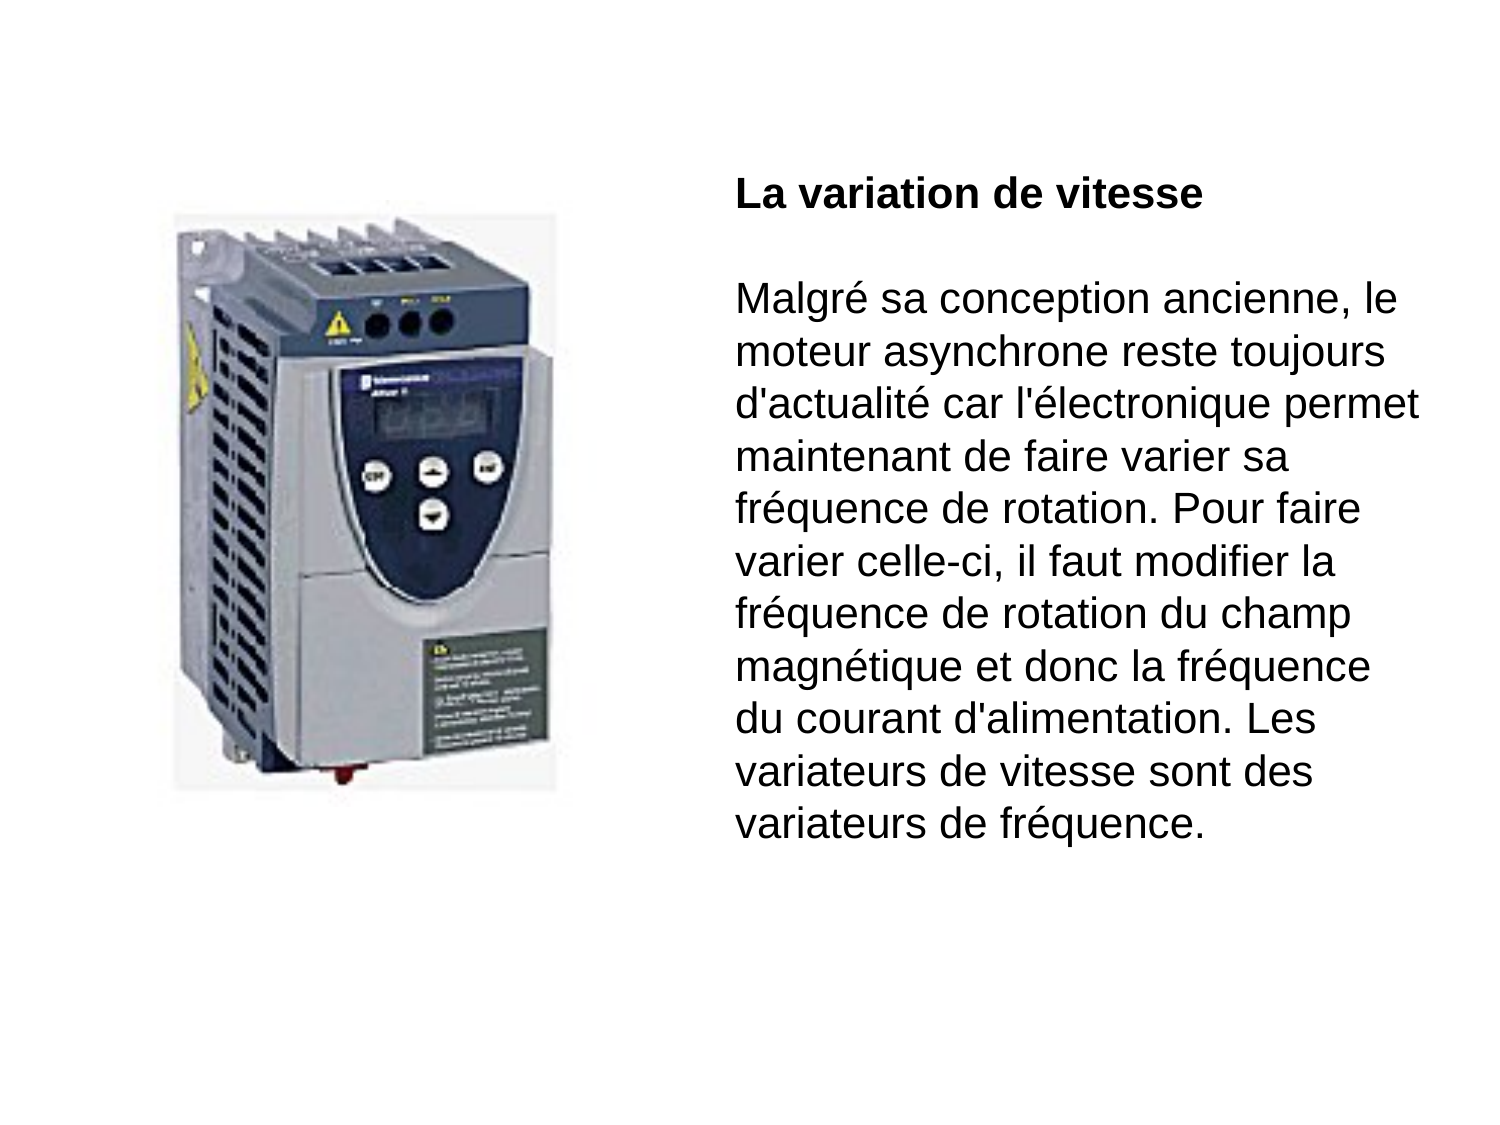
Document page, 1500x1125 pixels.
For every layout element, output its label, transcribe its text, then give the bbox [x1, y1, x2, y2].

text_box La variation de vitesse Malgré sa conception ancienne, le moteur asynchrone reste toujours d'actualité car l'électronique permet maintenant de faire varier sa fréquence de rotation. Pour faire varier celle-ci, il faut modifier la fréquence de rotation du champ magnétique et donc la fréquence du courant d'alimentation. Les variateurs de vitesse sont des variateurs de fréquence. [720, 157, 1442, 1013]
picture [63, 200, 669, 807]
